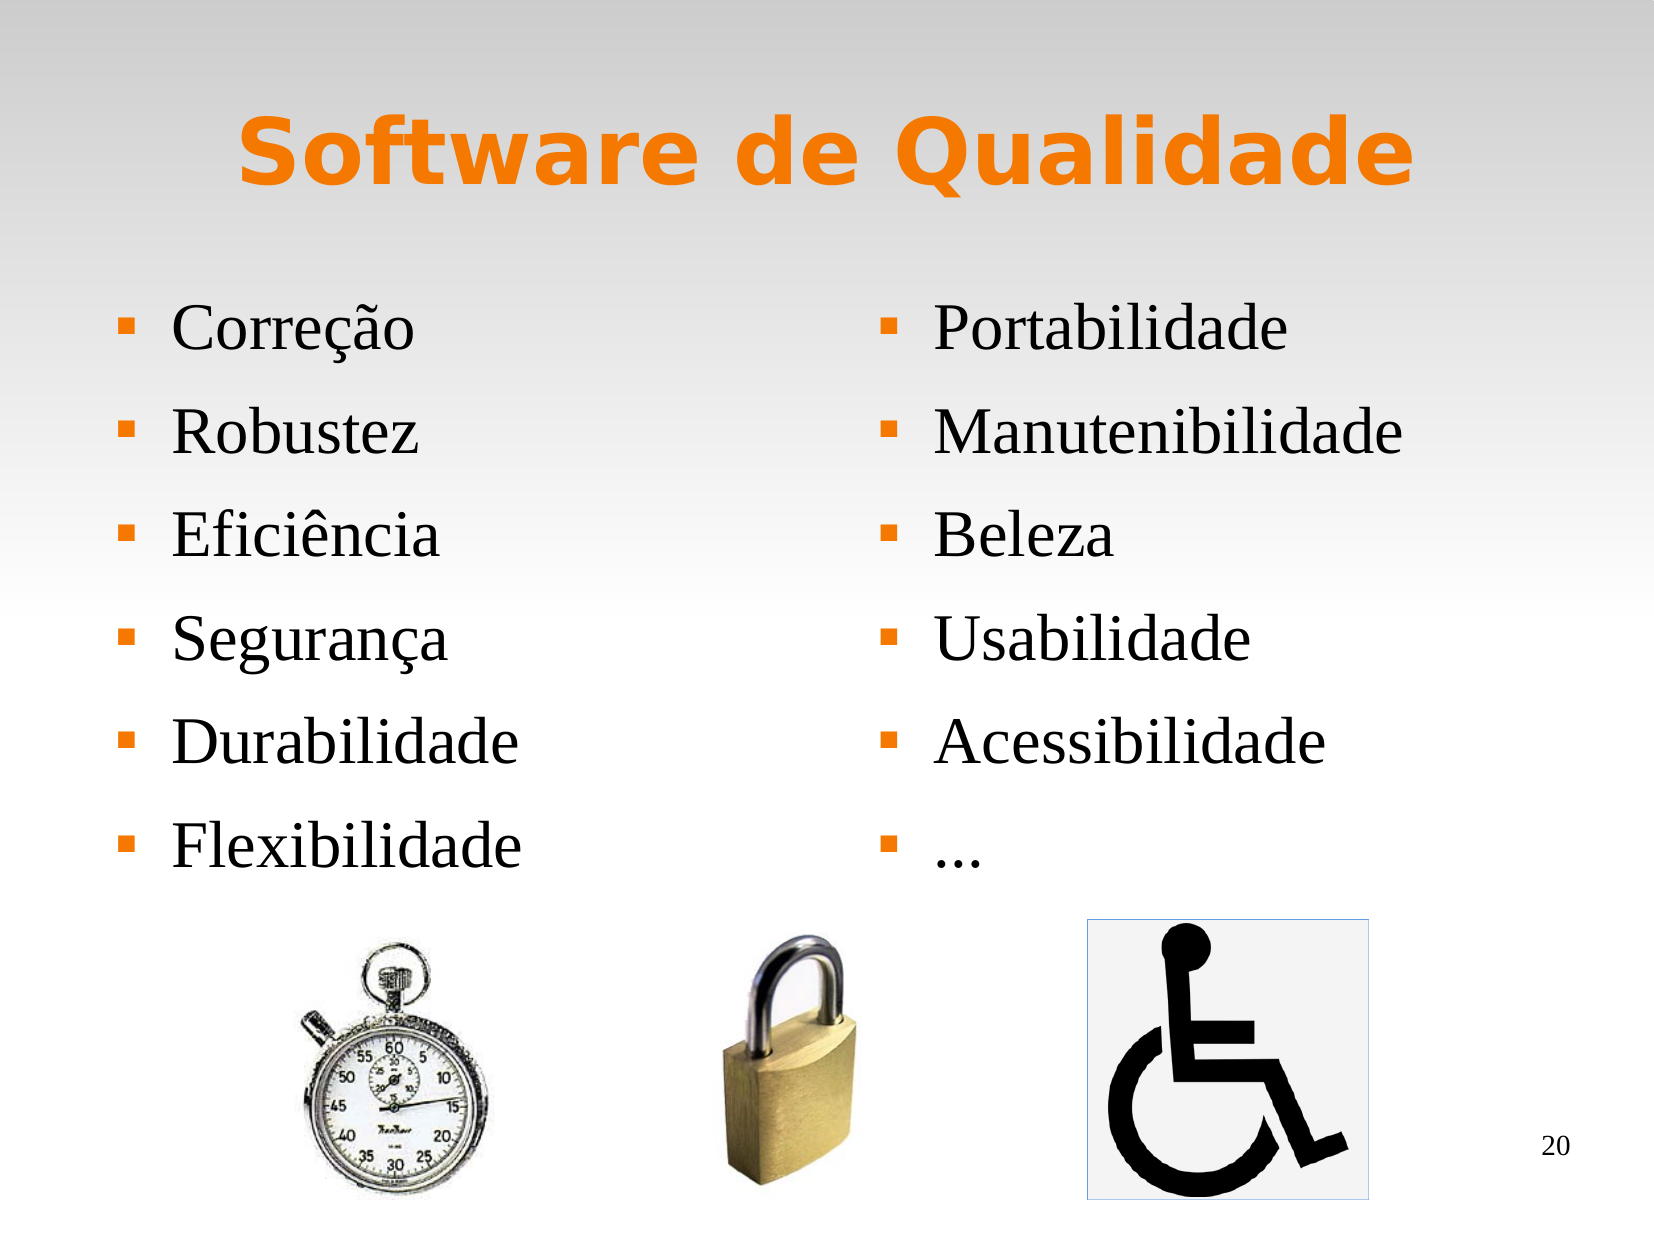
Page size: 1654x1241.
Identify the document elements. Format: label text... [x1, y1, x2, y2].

picture [1087, 919, 1369, 1201]
picture [678, 916, 901, 1201]
list Correção Robustez Eficiência Segurança Durabilidade Flexibilidade [82, 290, 809, 1094]
list Portabilidade Manutenibilidade Beleza Usabilidade Acessibilidade ... [845, 290, 1572, 1094]
title Software de Qualidade [82, 49, 1571, 257]
picture [262, 937, 526, 1201]
